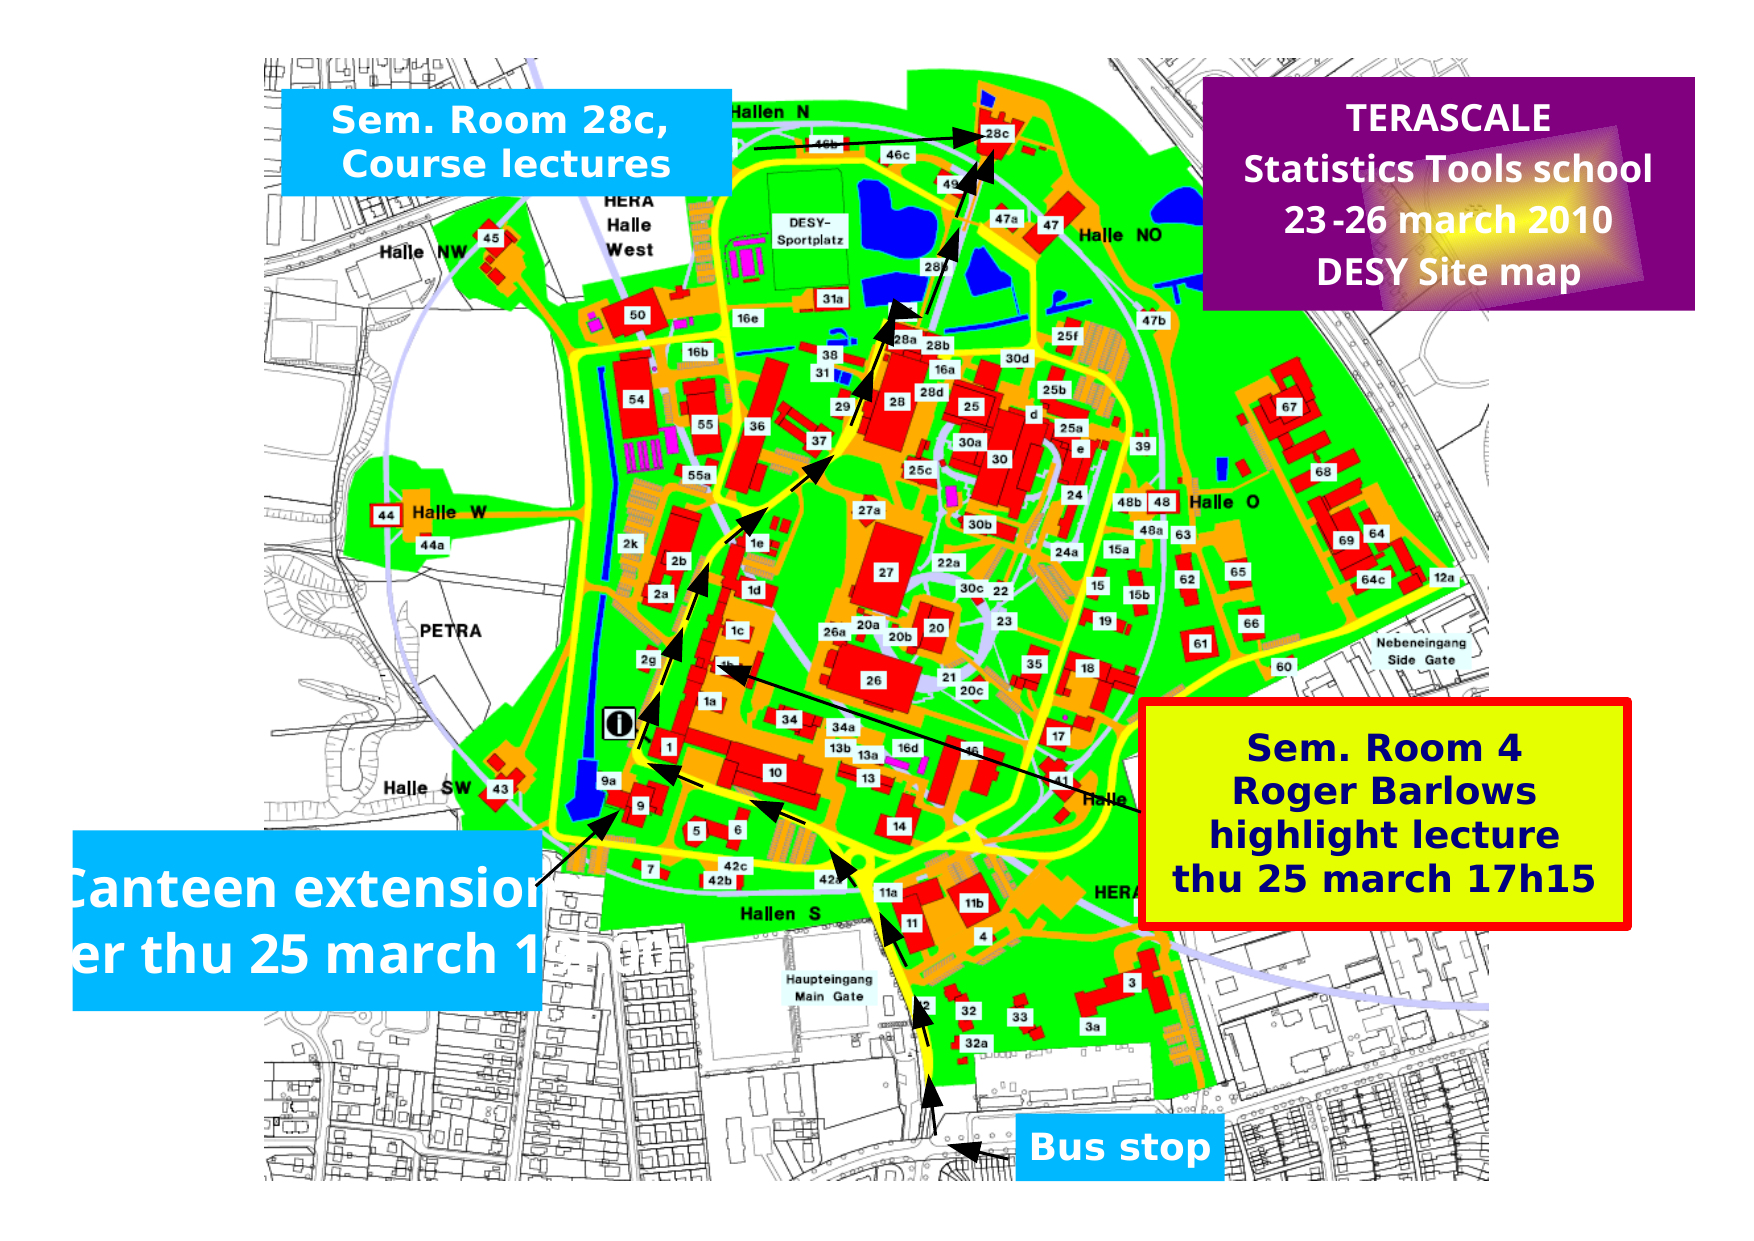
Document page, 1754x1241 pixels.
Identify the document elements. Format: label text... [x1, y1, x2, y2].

text_box Sem. Room 4 Roger Barlows highlight lecture thu 25 march 17h15 [1142, 701, 1628, 927]
text_box Bus stop [1015, 1113, 1225, 1182]
text_box TERASCALE Statistics Tools school 23 -26 march 2010 DESY Site map [1202, 77, 1695, 311]
text_box Canteen extension Dinner thu 25 march 19h00 [72, 830, 543, 1012]
text_box Sem. Room 28c, Course lectures [281, 88, 733, 197]
picture [264, 58, 1489, 1181]
